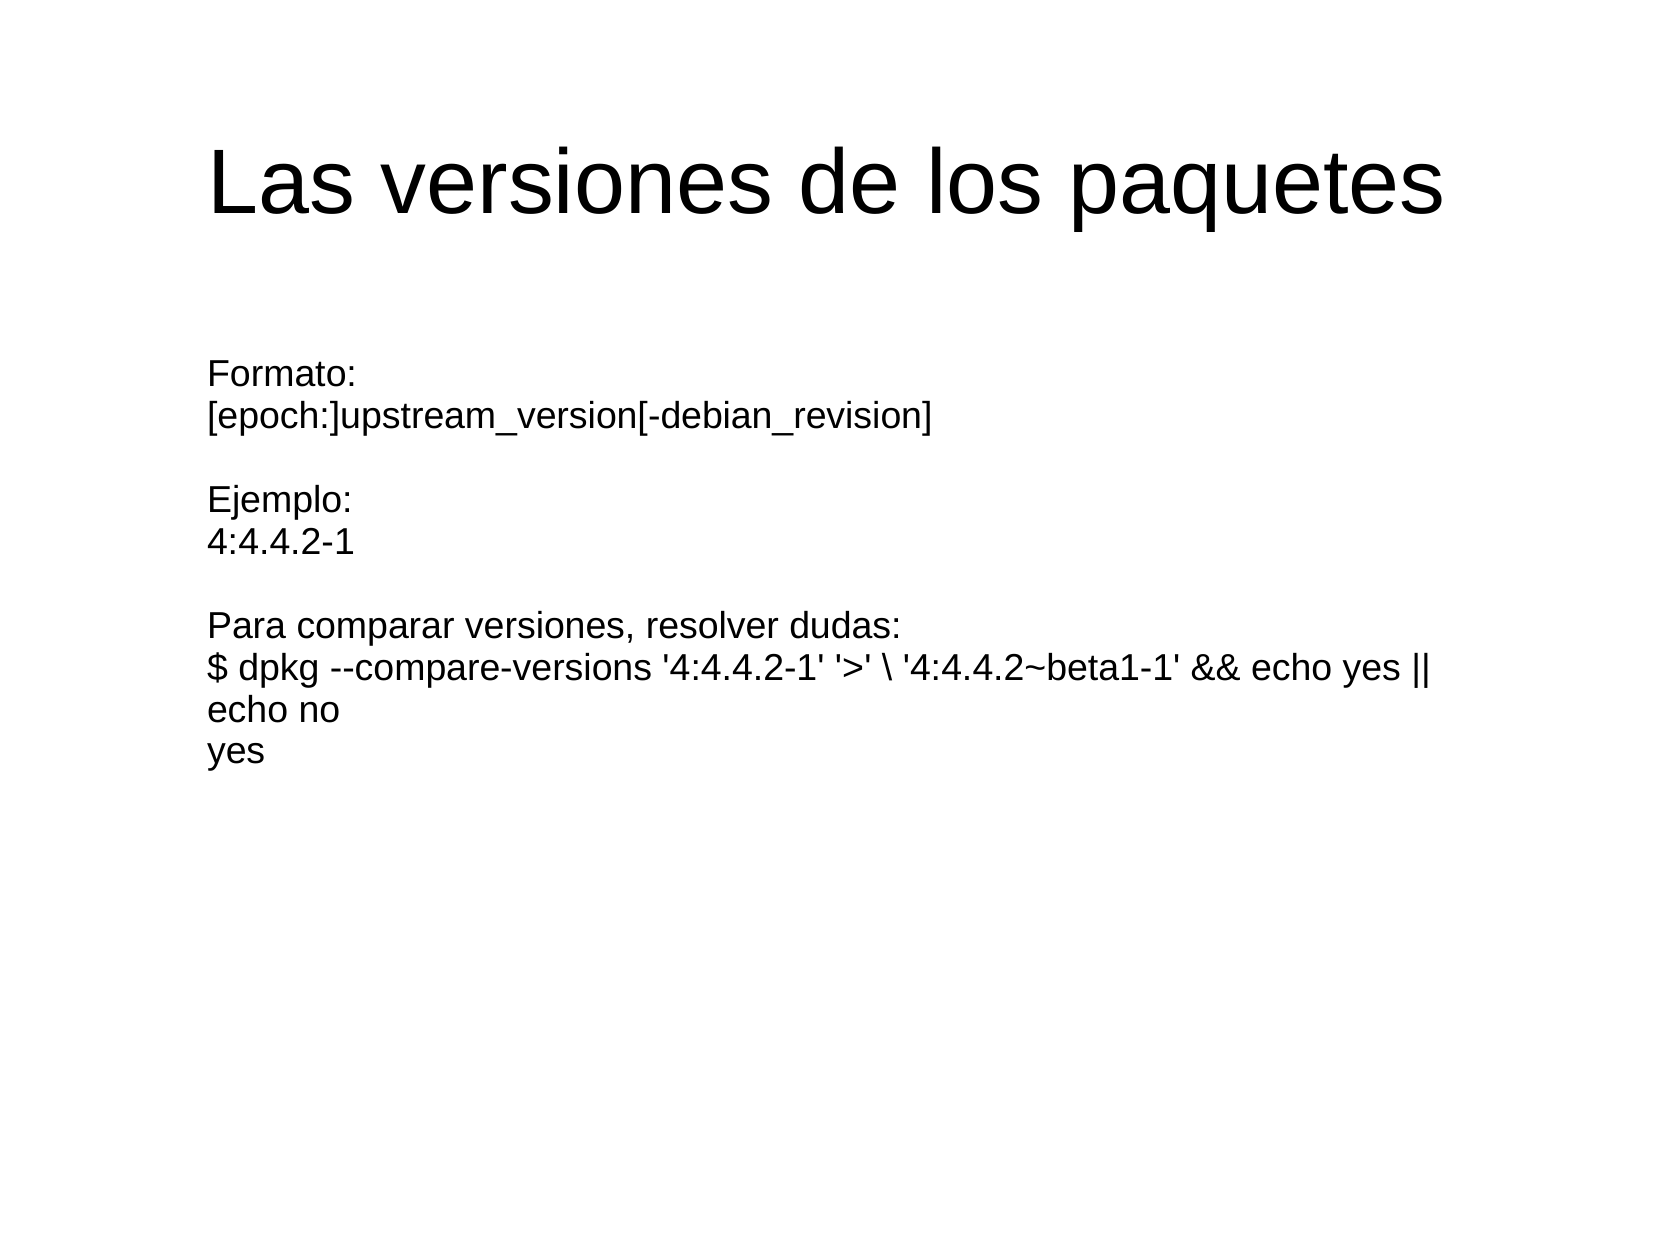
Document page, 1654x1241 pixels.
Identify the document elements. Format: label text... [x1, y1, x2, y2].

list Formato: [epoch:]upstream_version[-debian_revision] Ejemplo: 4:4.4.2-1 Para comparar versiones, resolver dudas: $ dpkg --compare-versions '4:4.4.2-1' '>' \ '4:4.4.2~beta1-1' && echo yes || echo no yes [121, 344, 1534, 1127]
title Las versiones de los paquetes [121, 102, 1534, 311]
